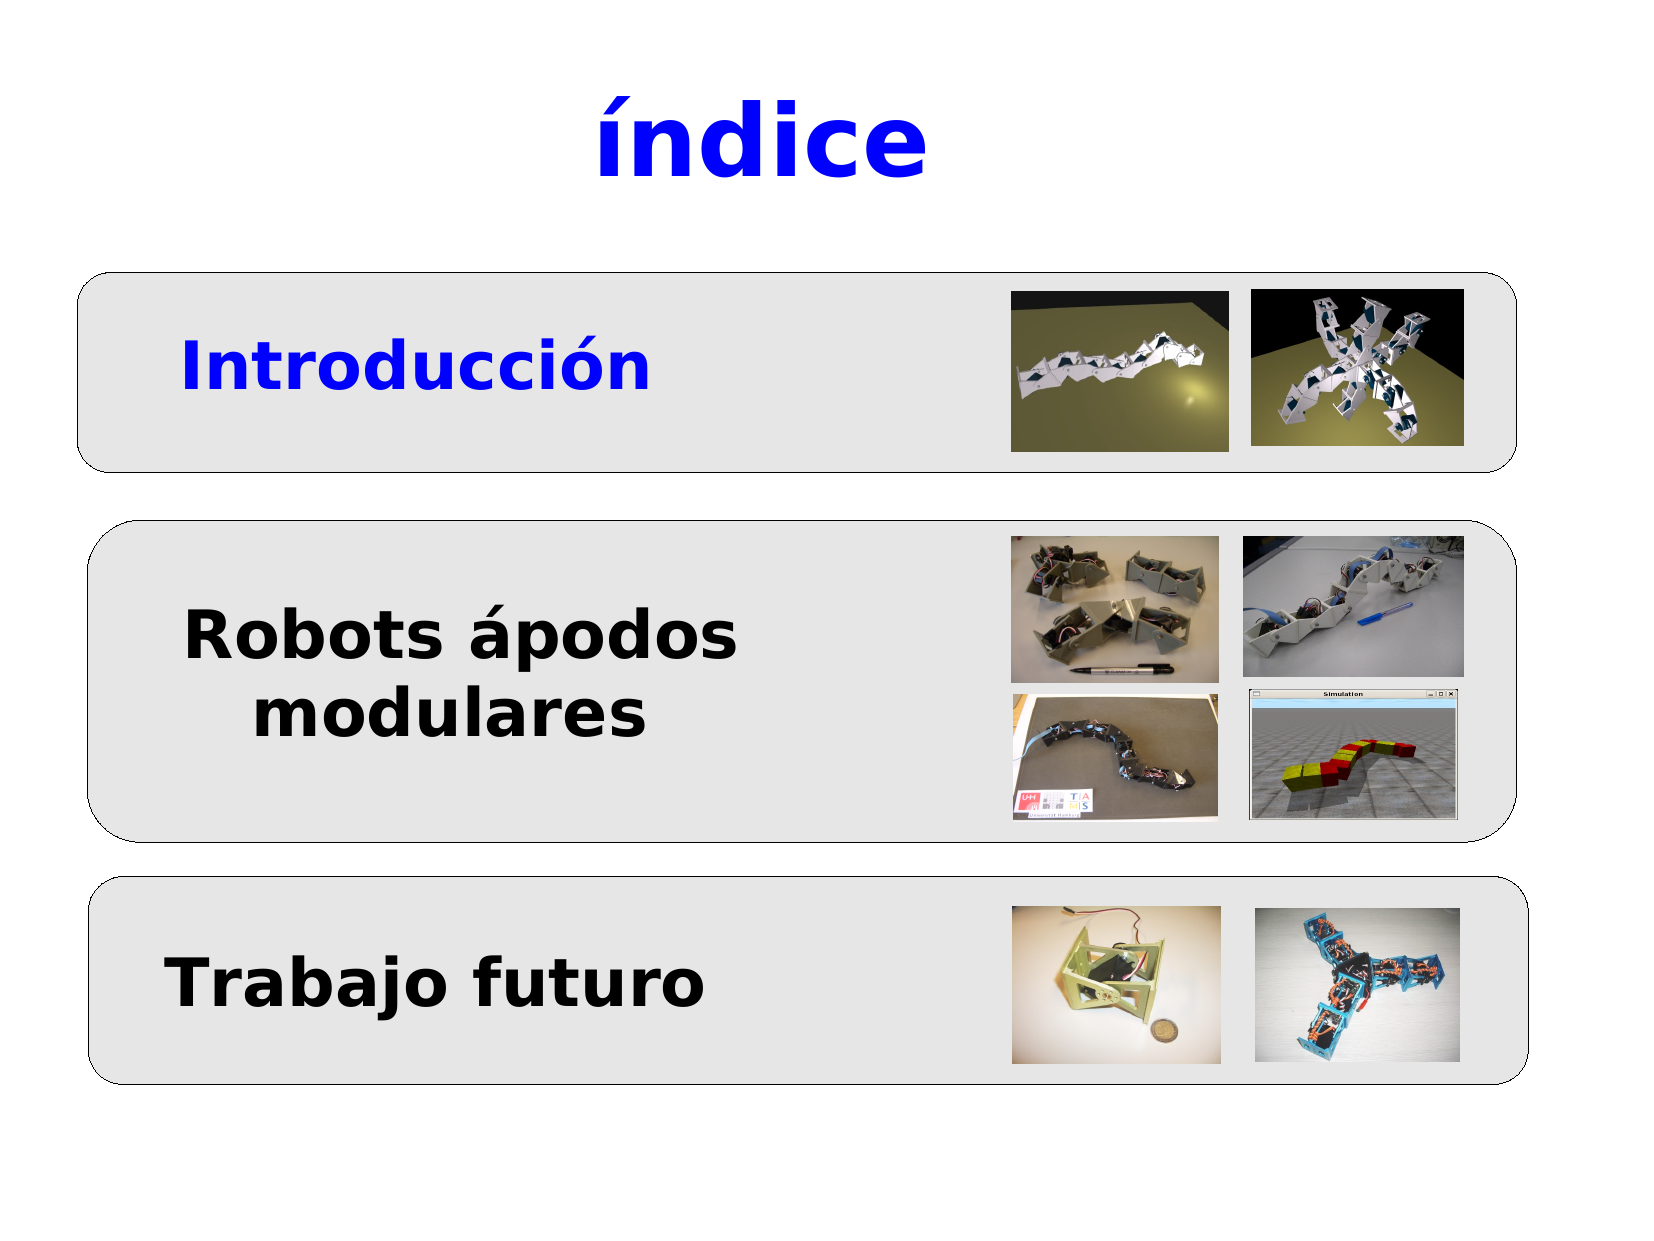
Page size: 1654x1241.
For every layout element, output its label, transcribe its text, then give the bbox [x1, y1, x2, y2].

picture [1011, 291, 1229, 452]
text_box Introducción [147, 320, 772, 416]
picture [1012, 906, 1221, 1064]
picture [1243, 536, 1464, 677]
picture [1013, 694, 1218, 822]
picture [1249, 689, 1458, 821]
picture [1011, 536, 1219, 683]
text_box [77, 272, 1517, 473]
text_box [88, 876, 1529, 1085]
text_box [87, 520, 1517, 843]
picture [1255, 908, 1460, 1062]
text_box Robots ápodos modulares [17, 589, 883, 776]
picture [1251, 289, 1464, 446]
text_box índice [577, 76, 946, 208]
text_box Trabajo futuro [132, 937, 1012, 1045]
